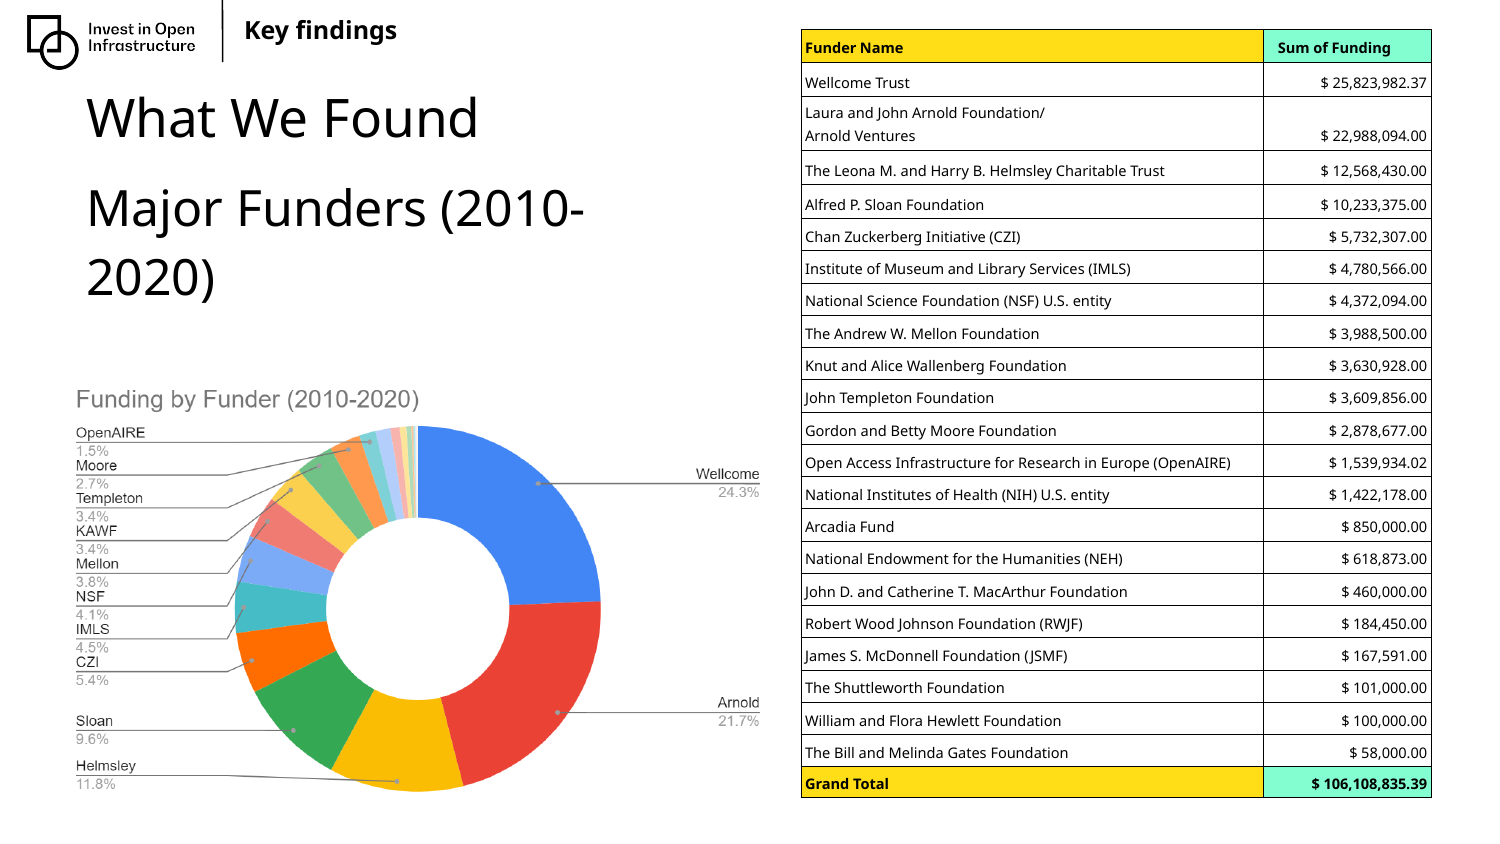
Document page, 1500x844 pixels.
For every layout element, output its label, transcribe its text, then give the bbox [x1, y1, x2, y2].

table_cell Arcadia Fund [802, 509, 1263, 541]
table_header Funder Name [802, 30, 1263, 62]
table_cell The Andrew W. Mellon Foundation [802, 316, 1263, 347]
table_cell $ 3,630,928.00 [1264, 348, 1431, 379]
table_cell John Templeton Foundation [802, 380, 1263, 412]
table_cell $ 3,988,500.00 [1264, 316, 1431, 347]
table_cell $ 2,878,677.00 [1264, 413, 1431, 444]
table_cell $ 25,823,982.37 [1264, 63, 1431, 96]
table_cell $ 4,780,566.00 [1264, 251, 1431, 283]
table_cell Robert Wood Johnson Foundation (RWJF) [802, 606, 1263, 637]
table_cell National Science Foundation (NSF) U.S. entity [802, 284, 1263, 315]
table_cell Open Access Infrastructure for Research in Europe (OpenAIRE) [802, 445, 1263, 476]
table_cell Chan Zuckerberg Initiative (CZI) [802, 219, 1263, 250]
table_cell $ 3,609,856.00 [1264, 380, 1431, 412]
table_cell National Institutes of Health (NIH) U.S. entity [802, 477, 1263, 508]
table_cell Wellcome Trust [802, 63, 1263, 96]
table_cell The Bill and Melinda Gates Foundation [802, 735, 1263, 766]
table_cell William and Flora Hewlett Foundation [802, 703, 1263, 734]
table_cell $ 167,591.00 [1264, 638, 1431, 670]
table_cell John D. and Catherine T. MacArthur Foundation [802, 574, 1263, 605]
table_cell $ 5,732,307.00 [1264, 219, 1431, 250]
text_box Key findings [229, 0, 643, 61]
table_cell Grand Total [802, 767, 1263, 797]
table_cell $ 184,450.00 [1264, 606, 1431, 637]
table_cell $ 1,422,178.00 [1264, 477, 1431, 508]
table_cell $ 850,000.00 [1264, 509, 1431, 541]
table_cell Alfred P. Sloan Foundation [802, 185, 1263, 218]
table_cell National Endowment for the Humanities (NEH) [802, 542, 1263, 573]
title What We Found [70, 69, 544, 152]
table_cell $ 101,000.00 [1264, 671, 1431, 702]
table_cell $ 106,108,835.39 [1264, 767, 1431, 797]
table_cell $ 22,988,094.00 [1264, 97, 1431, 150]
subtitle Major Funders (2010-2020) [70, 152, 607, 301]
table_header Sum of Funding [1264, 30, 1431, 62]
table_cell The Leona M. and Harry B. Helmsley Charitable Trust [802, 151, 1263, 184]
table_cell Institute of Museum and Library Services (IMLS) [802, 251, 1263, 283]
table_cell $ 10,233,375.00 [1264, 185, 1431, 218]
table_cell James S. McDonnell Foundation (JSMF) [802, 638, 1263, 670]
picture [27, 15, 195, 70]
table_cell Gordon and Betty Moore Foundation [802, 413, 1263, 444]
table_cell $ 460,000.00 [1264, 574, 1431, 605]
picture [53, 364, 782, 814]
table_cell $ 58,000.00 [1264, 735, 1431, 766]
table_cell The Shuttleworth Foundation [802, 671, 1263, 702]
table_cell Knut and Alice Wallenberg Foundation [802, 348, 1263, 379]
table_cell Laura and John Arnold Foundation/ Arnold Ventures [802, 97, 1263, 150]
table_cell $ 1,539,934.02 [1264, 445, 1431, 476]
table_cell $ 12,568,430.00 [1264, 151, 1431, 184]
table_cell $ 618,873.00 [1264, 542, 1431, 573]
table_cell $ 100,000.00 [1264, 703, 1431, 734]
table_cell $ 4,372,094.00 [1264, 284, 1431, 315]
